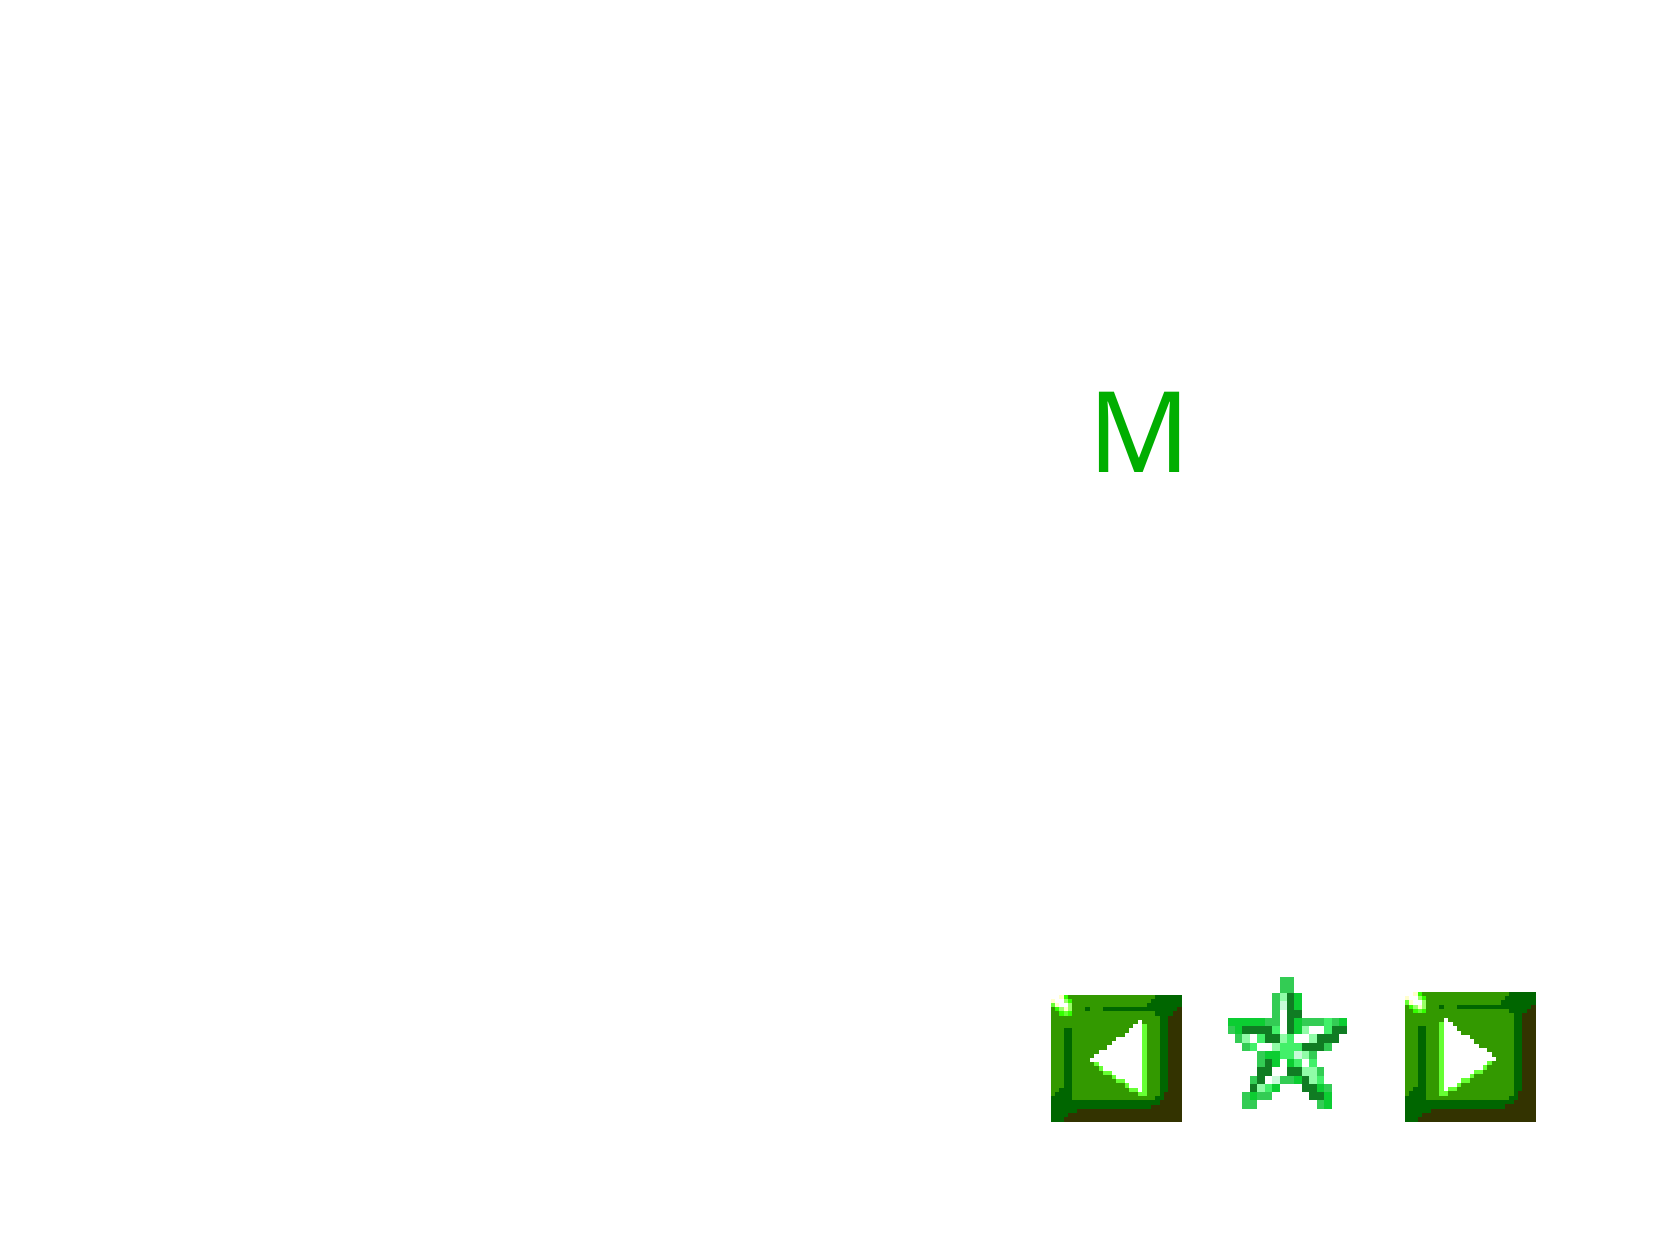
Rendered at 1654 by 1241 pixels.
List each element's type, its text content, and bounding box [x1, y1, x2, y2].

picture [1051, 995, 1182, 1123]
picture [1228, 977, 1347, 1109]
picture [1405, 992, 1536, 1123]
subtitle M [625, 195, 1654, 662]
